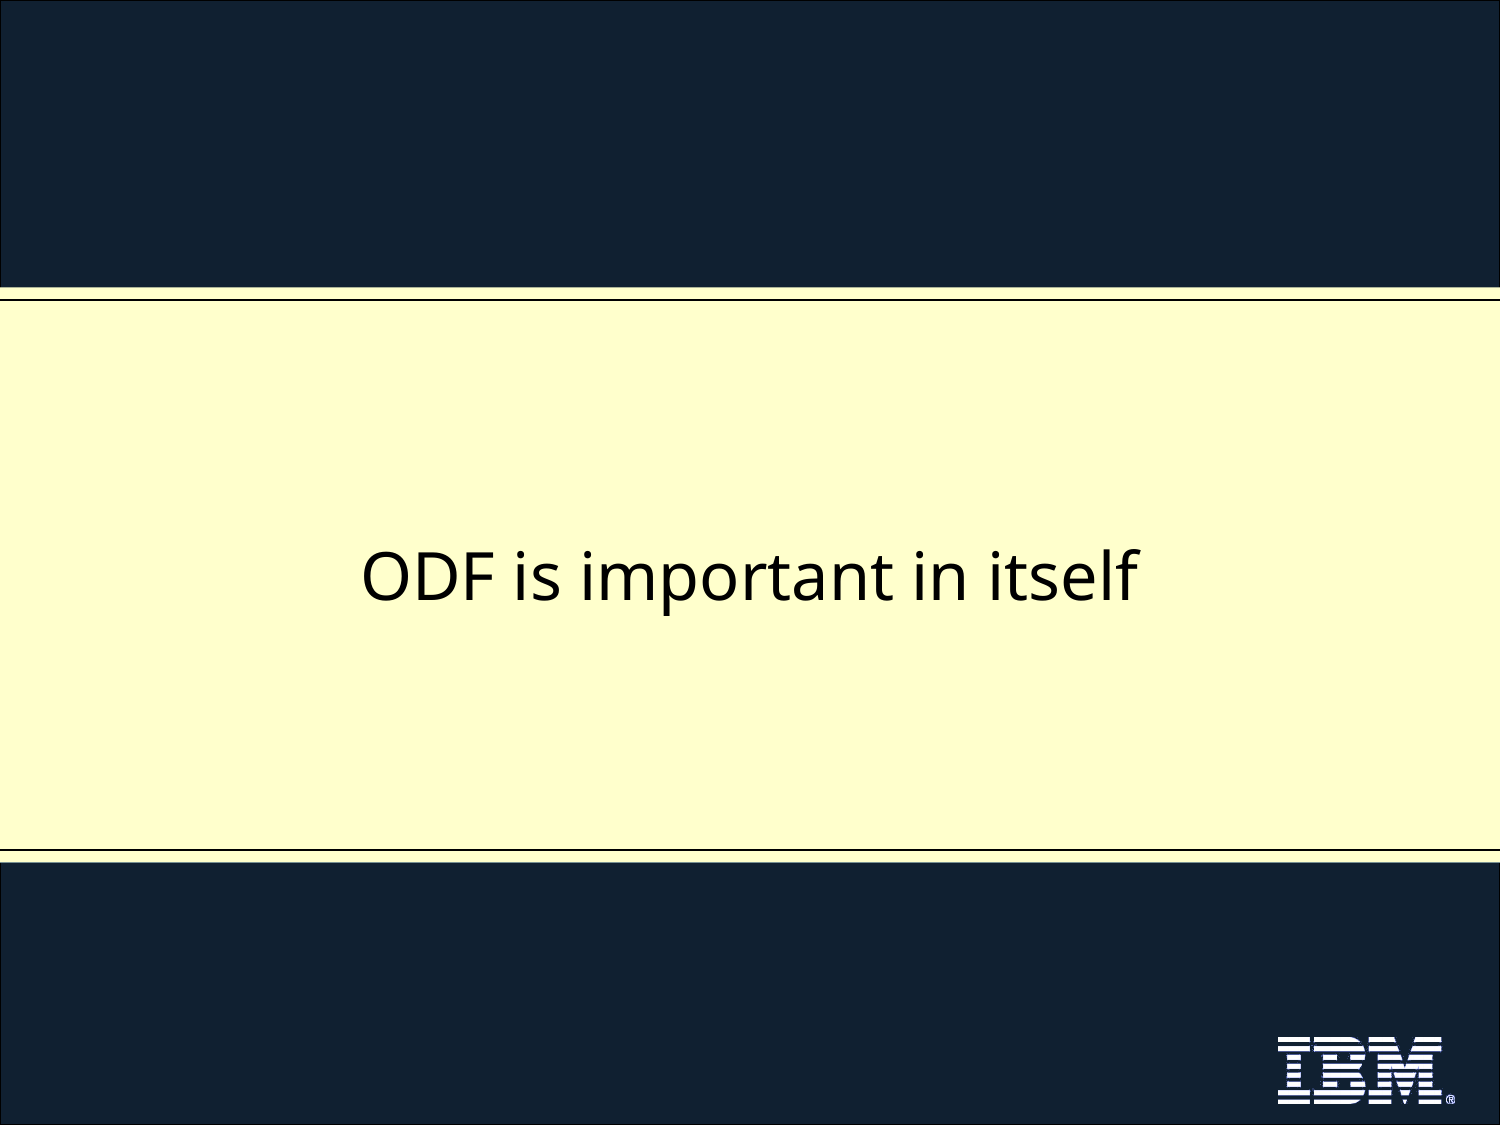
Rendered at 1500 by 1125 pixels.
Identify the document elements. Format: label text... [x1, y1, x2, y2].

text_box ODF is important in itself [0, 301, 1500, 849]
text_box ODF is important in itself [0, 287, 1500, 299]
text_box ODF is important in itself [0, 851, 1500, 863]
picture [1278, 1037, 1484, 1104]
